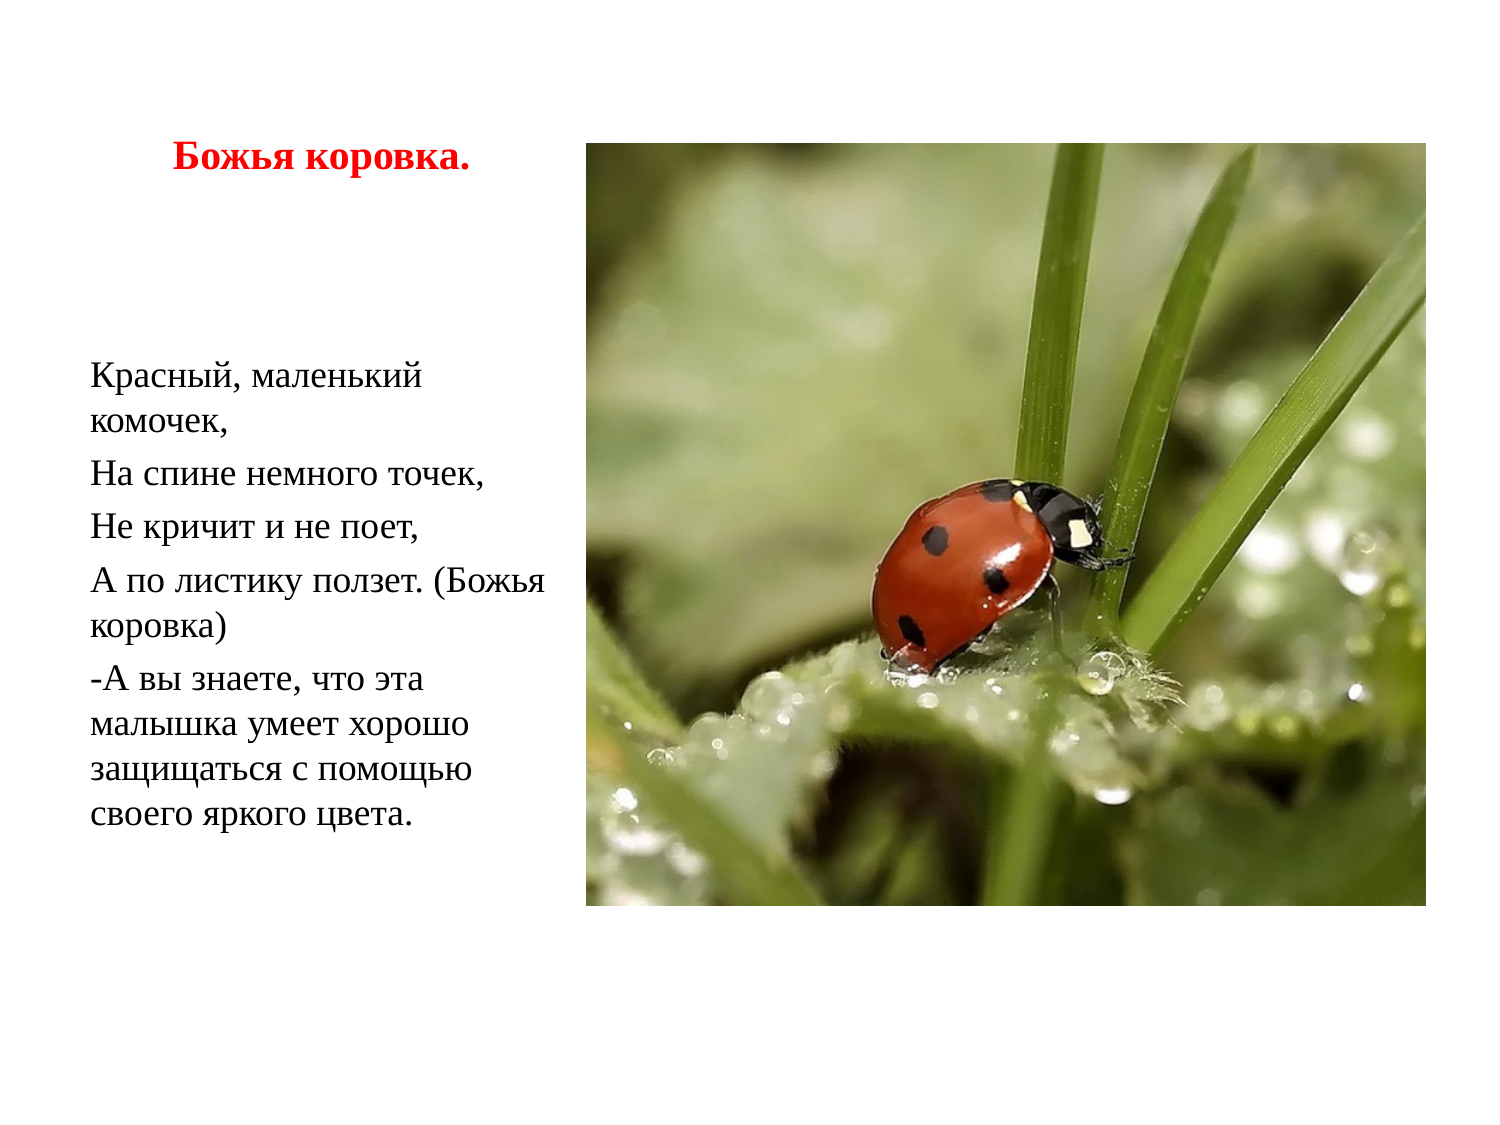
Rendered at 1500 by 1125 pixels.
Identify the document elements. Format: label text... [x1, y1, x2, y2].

picture [586, 143, 1426, 906]
list Красный, маленький комочек, На спине немного точек, Не кричит и не поет, А по листику ползет. (Божья коровка) -А вы знаете, что эта малышка умеет хорошо защищаться с помощью своего яркого цвета. [75, 235, 569, 1005]
title Божья коровка. [75, 44, 569, 235]
